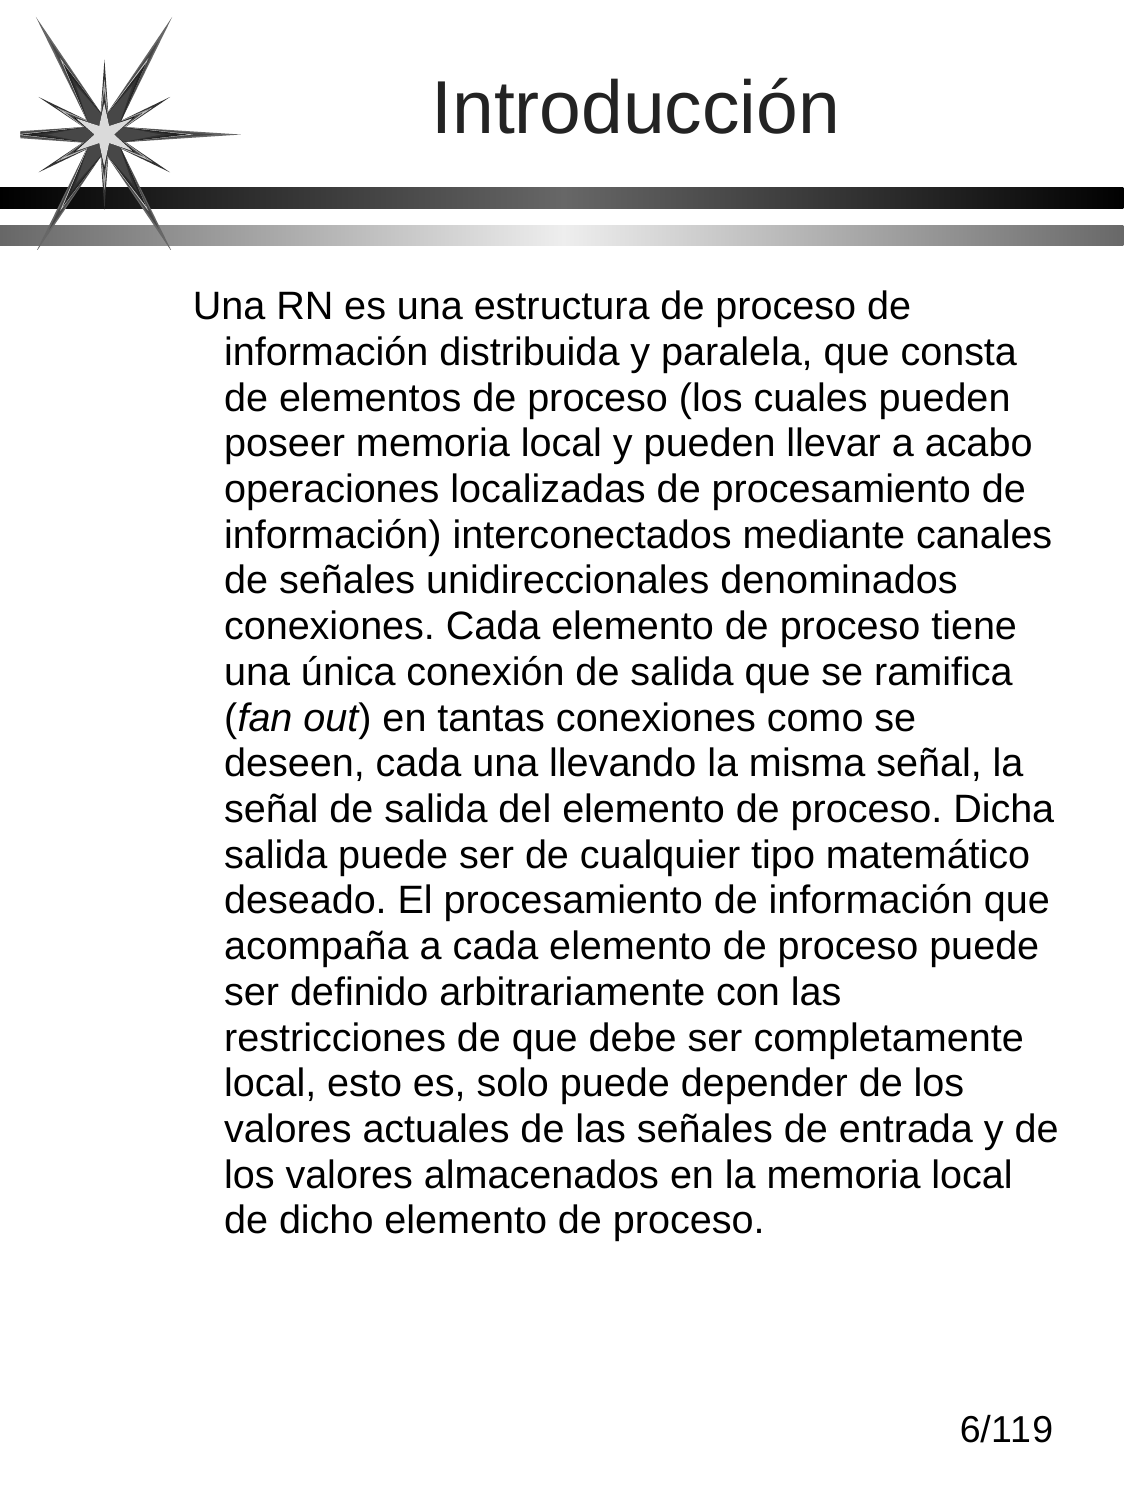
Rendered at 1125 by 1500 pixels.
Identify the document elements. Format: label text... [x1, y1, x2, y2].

title Introducción [174, 50, 1097, 163]
list Una RN es una estructura de proceso de información distribuida y paralela, que consta de elementos de proceso (los cuales pueden poseer memoria local y pueden llevar a acabo operaciones localizadas de procesamiento de información) interconectados mediante canales de señales unidireccionales denominados conexiones. Cada elemento de proceso tiene una única conexión de salida que se ramifica (fan out) en tantas conexiones como se deseen, cada una llevando la misma señal, la señal de salida del elemento de proceso. Dicha salida puede ser de cualquier tipo matemático deseado. El procesamiento de información que acompaña a cada elemento de proceso puede ser definido arbitrariamente con las restricciones de que debe ser completamente local, esto es, solo puede depender de los valores actuales de las señales de entrada y de los valores almacenados en la memoria local de dicho elemento de proceso. [37, 275, 1075, 1450]
